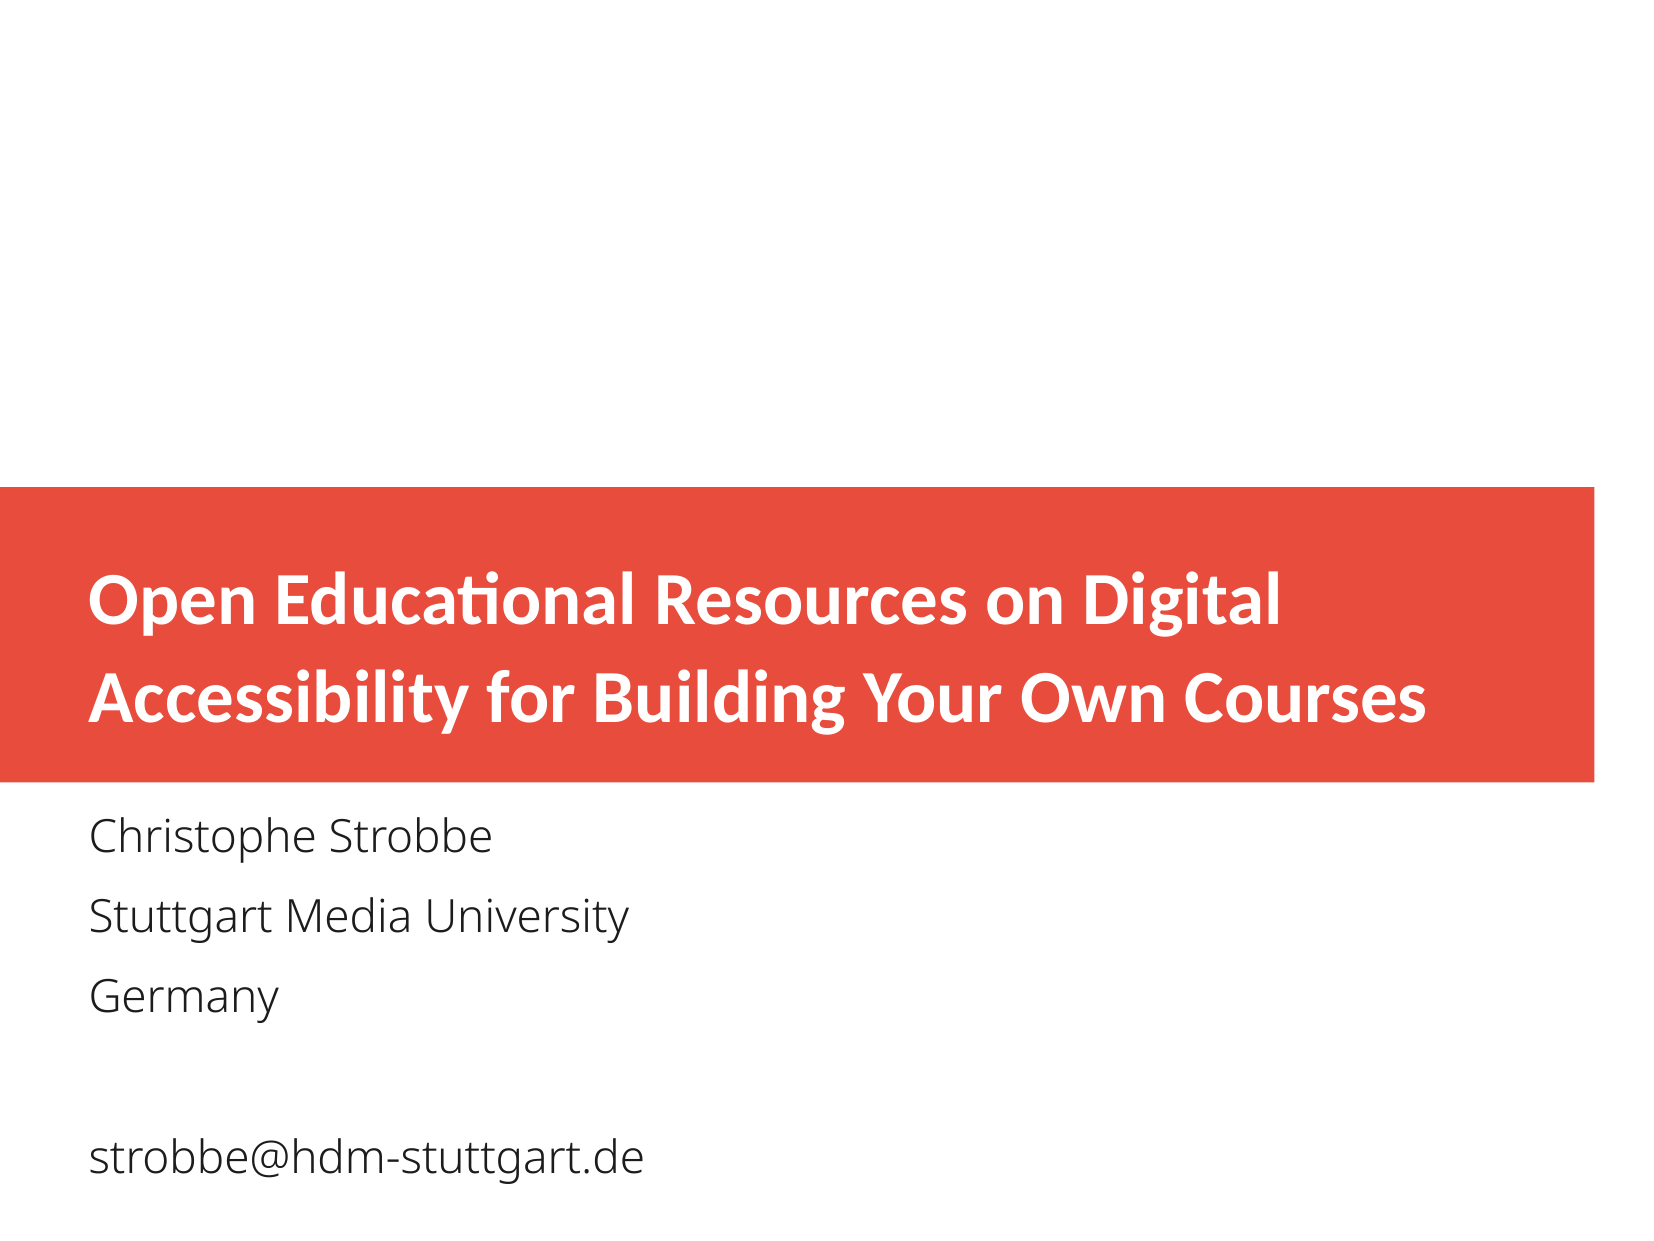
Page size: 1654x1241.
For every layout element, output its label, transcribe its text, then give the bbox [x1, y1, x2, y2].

title Open Educational Resources on Digital Accessibility for Building Your Own Courses [88, 507, 1625, 780]
subtitle Christophe Strobbe Stuttgart Media University Germany strobbe@hdm-stuttgart.de [88, 803, 1595, 1182]
